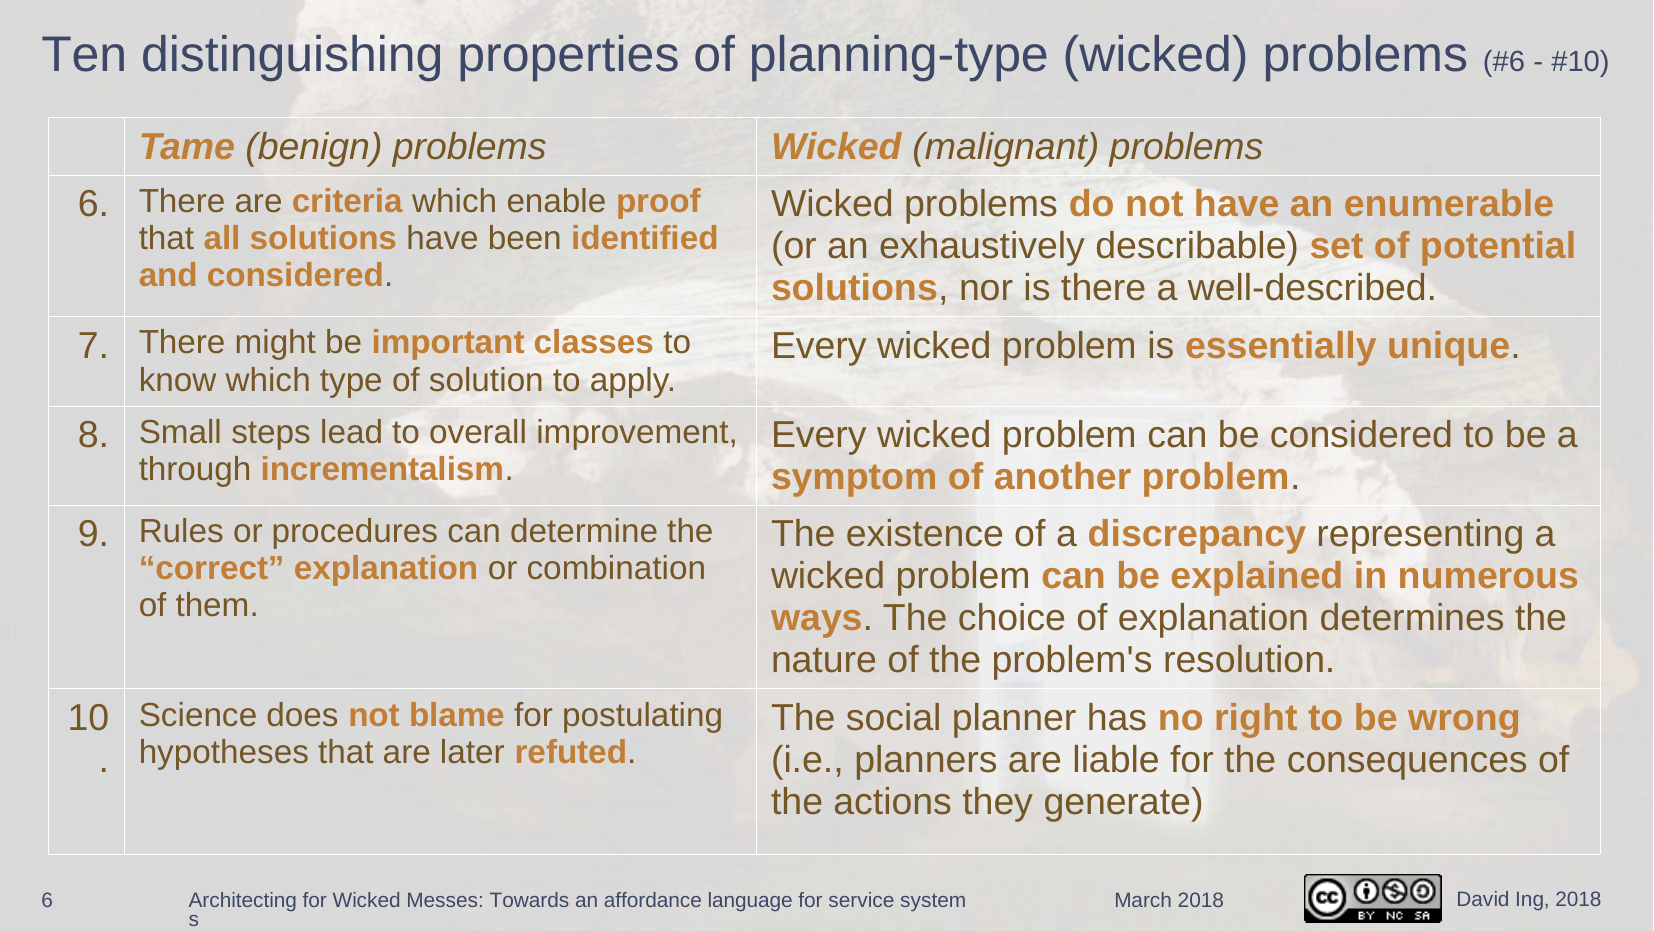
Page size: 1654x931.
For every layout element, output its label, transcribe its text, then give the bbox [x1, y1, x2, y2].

table_cell 7. [49, 317, 124, 406]
title Ten distinguishing properties of planning-type (wicked) problems (#6 - #10) [41, 30, 1613, 126]
picture [1304, 874, 1442, 923]
table_cell Wicked problems do not have an enumerable (or an exhaustively describable) set of potential solutions, nor is there a well-described. [757, 176, 1600, 316]
table_cell 10. [49, 689, 124, 854]
table_cell Every wicked problem is essentially unique. [757, 317, 1600, 406]
table_cell 9. [49, 506, 124, 688]
table_cell 6. [49, 176, 124, 316]
table_cell Rules or procedures can determine the “correct” explanation or combination of them. [125, 506, 756, 688]
table_header [49, 118, 124, 175]
table_cell 8. [49, 407, 124, 505]
table_cell The social planner has no right to be wrong (i.e., planners are liable for the consequences of the actions they generate) [757, 689, 1600, 854]
text_box Solving for the optimal Problem solution involves analysis, research employing quantitative methods seeking optimal outcomes. Unfortunately, as conditions change, problems frequently do not remain solved or resolved but reappear, and usually in more complex forms. Furthermore, every solution and resolution generates new problems, ones that tend to be more complex than the ones solved or resolved. [0, 0, 1653, 931]
table_cell Small steps lead to overall improvement, through incrementalism. [125, 407, 756, 505]
table_header Wicked (malignant) problems [757, 118, 1600, 175]
table_cell There might be important classes to know which type of solution to apply. [125, 317, 756, 406]
table_cell There are criteria which enable proof that all solutions have been identified and considered. [125, 176, 756, 316]
table_cell Every wicked problem can be considered to be a symptom of another problem. [757, 407, 1600, 505]
table_cell Science does not blame for postulating hypotheses that are later refuted. [125, 689, 756, 854]
table_cell The existence of a discrepancy representing a wicked problem can be explained in numerous ways. The choice of explanation determines the nature of the problem's resolution. [757, 506, 1600, 688]
table_header Tame (benign) problems [125, 118, 756, 175]
